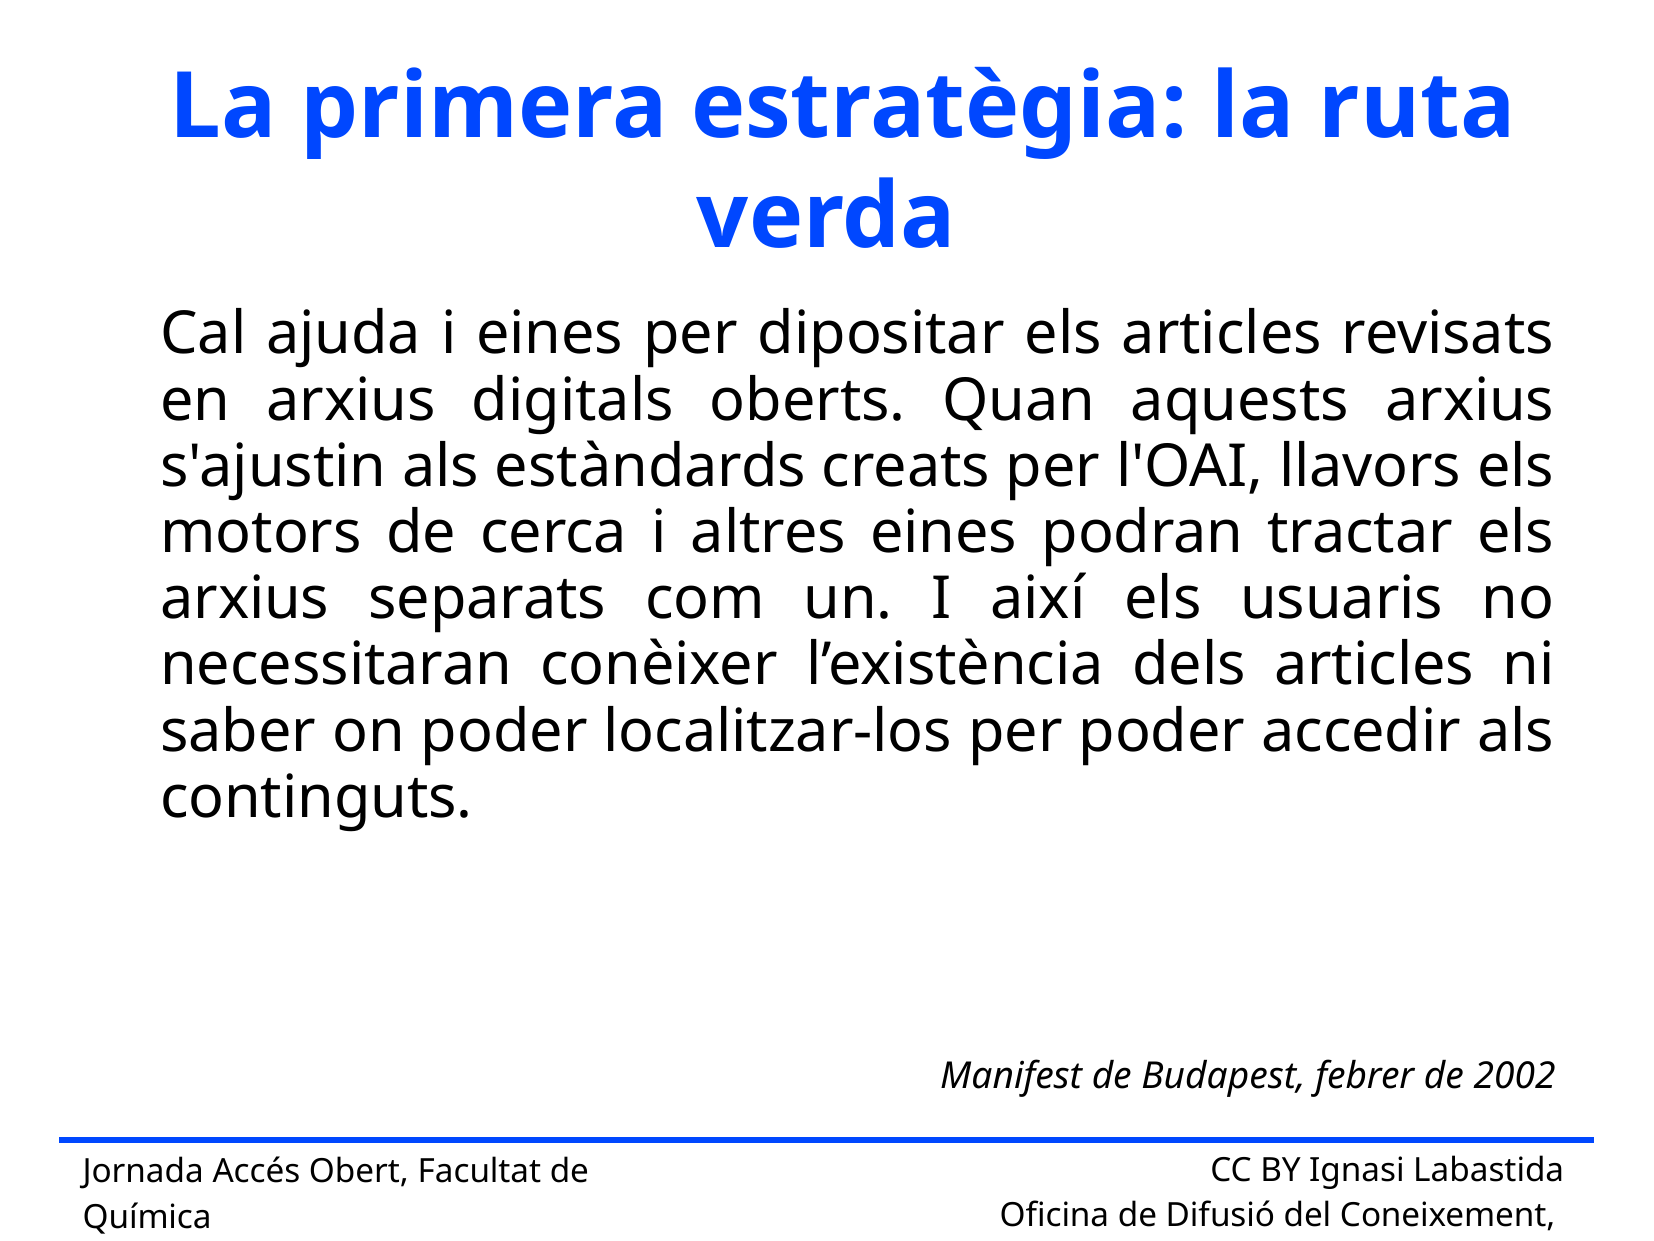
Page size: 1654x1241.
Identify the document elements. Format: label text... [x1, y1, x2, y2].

list Cal ajuda i eines per dipositar els articles revisats en arxius digitals oberts. Quan aquests arxius s'ajustin als estàndards creats per l'OAI, llavors els motors de cerca i altres eines podran tractar els arxius separats com un. I així els usuaris no necessitaran conèixer l’existència dels articles ni saber on poder localitzar-los per poder accedir als continguts. Manifest de Budapest, febrer de 2002 [82, 289, 1571, 1108]
title La primera estratègia: la ruta verda [82, 38, 1571, 267]
